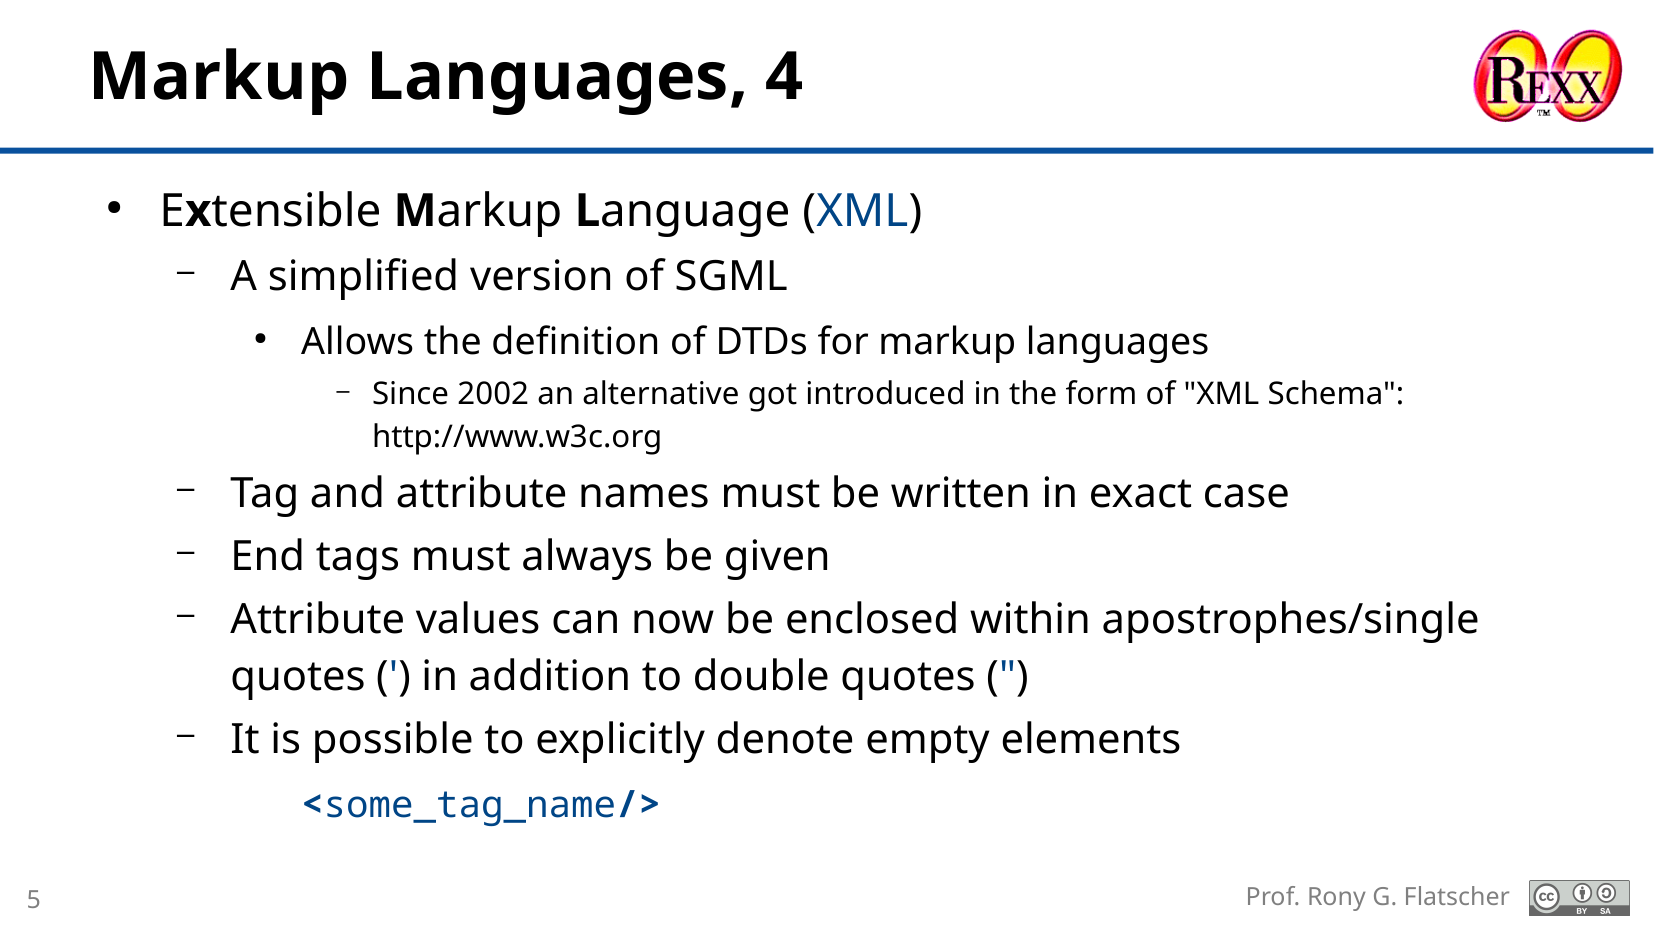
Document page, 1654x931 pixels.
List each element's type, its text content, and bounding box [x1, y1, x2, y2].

title Markup Languages, 4 [29, 0, 1654, 148]
list Extensible Markup Language (XML) A simplified version of SGML Allows the definition of DTDs for markup languages Since 2002 an alternative got introduced in the form of "XML Schema": http://www.w3c.org Tag and attribute names must be written in exact case End tags must always be given Attribute values can now be enclosed within apostrophes/single quotes (') in addition to double quotes (") It is possible to explicitly denote empty elements <some_tag_name/> [88, 177, 1577, 857]
